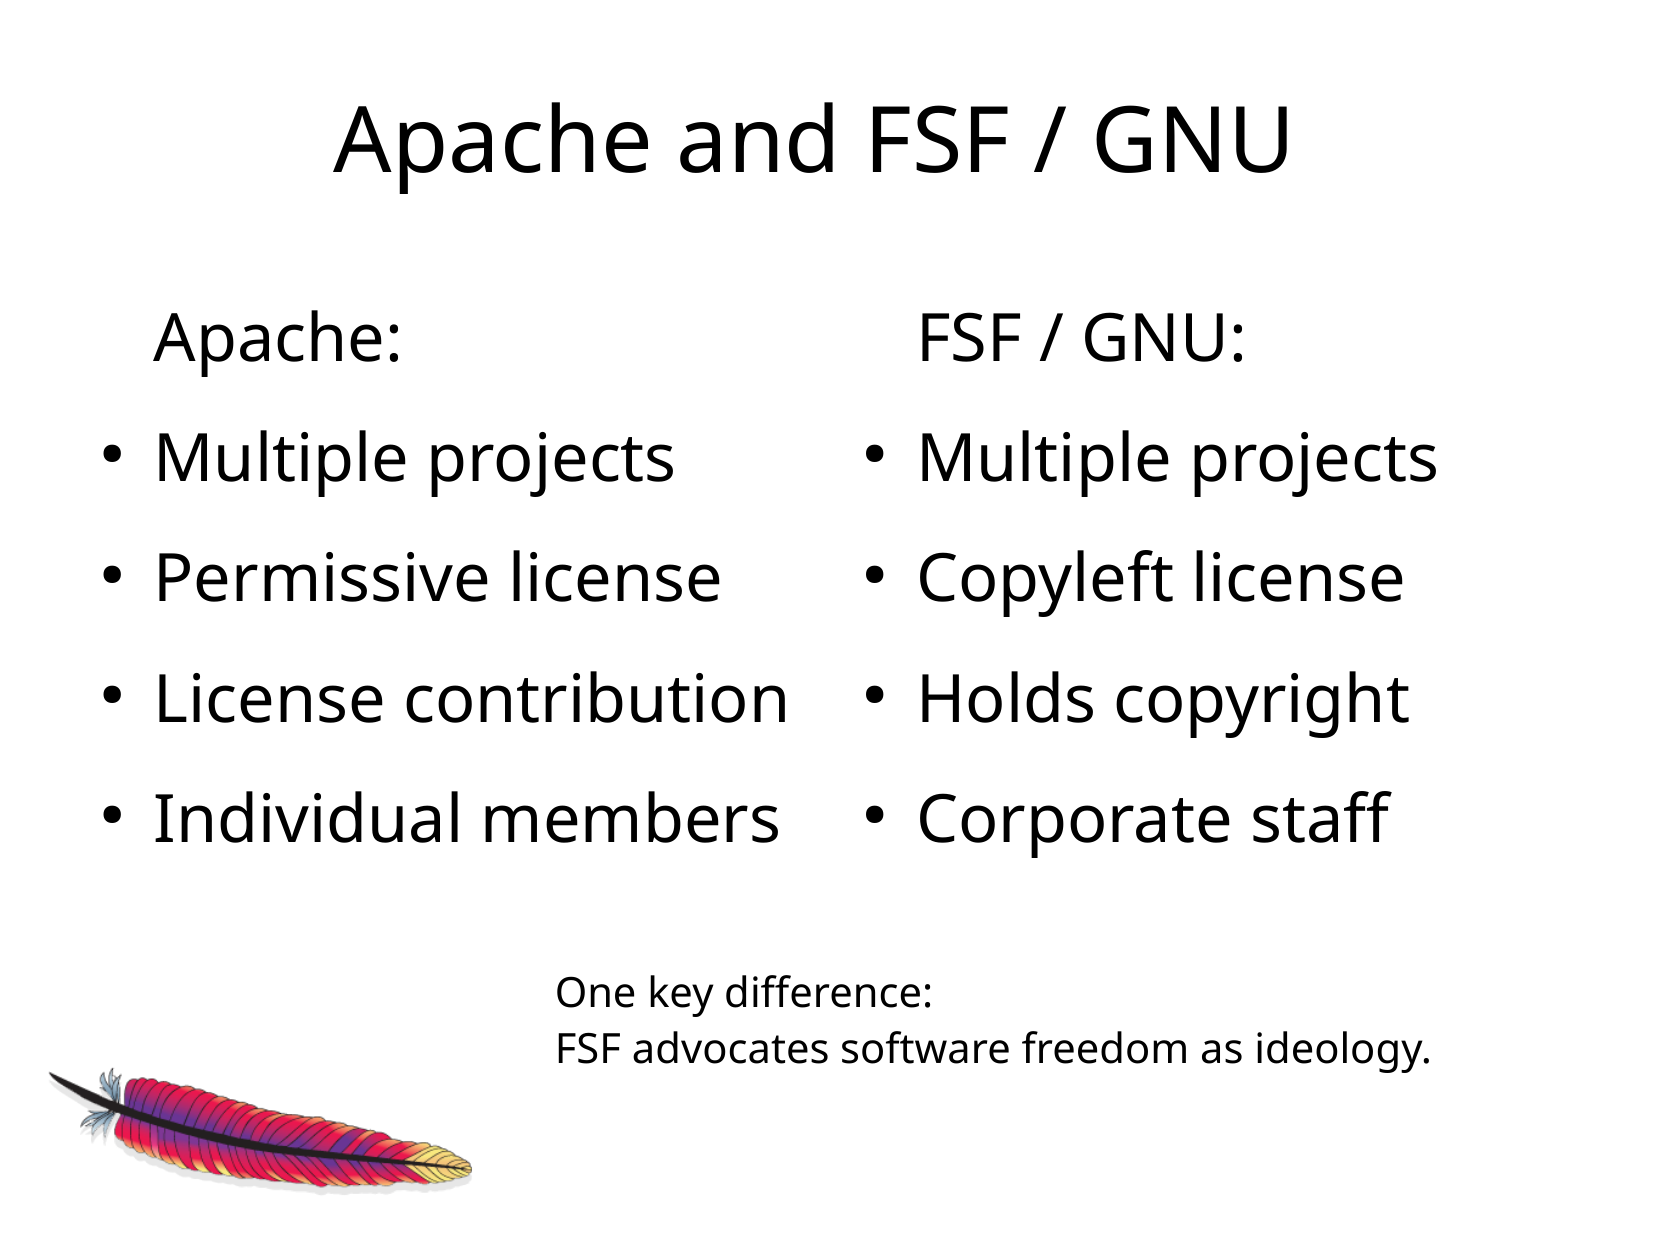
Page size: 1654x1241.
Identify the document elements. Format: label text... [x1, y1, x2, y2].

list FSF / GNU: Multiple projects Copyleft license Holds copyright Corporate staff [845, 290, 1572, 954]
text_box One key difference: FSF advocates software freedom as ideology. [540, 954, 1576, 1141]
list Apache: Multiple projects Permissive license License contribution Individual members [82, 290, 809, 1109]
picture [45, 1064, 477, 1200]
title Apache and FSF / GNU [82, 49, 1571, 226]
